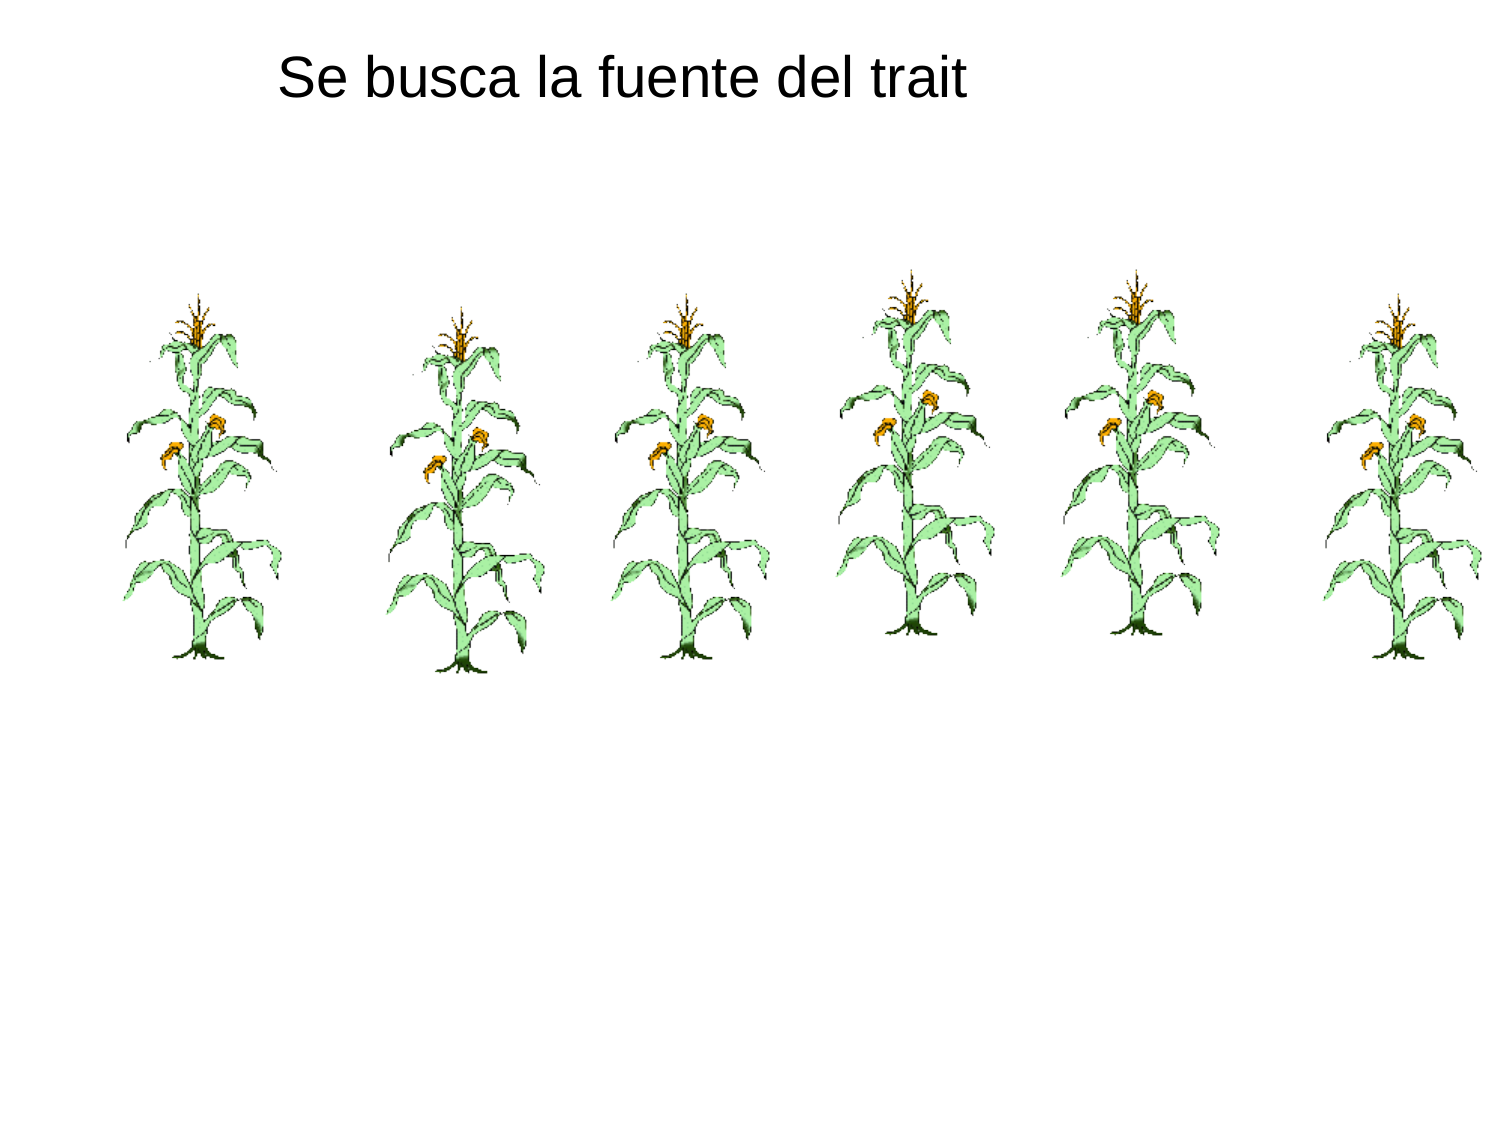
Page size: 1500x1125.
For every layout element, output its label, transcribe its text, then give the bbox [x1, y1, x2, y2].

picture [1312, 286, 1500, 676]
picture [1050, 262, 1238, 651]
text_box Se busca la fuente del trait [262, 37, 1426, 118]
picture [825, 262, 1013, 651]
picture [600, 286, 788, 676]
picture [375, 299, 563, 689]
picture [112, 286, 300, 676]
